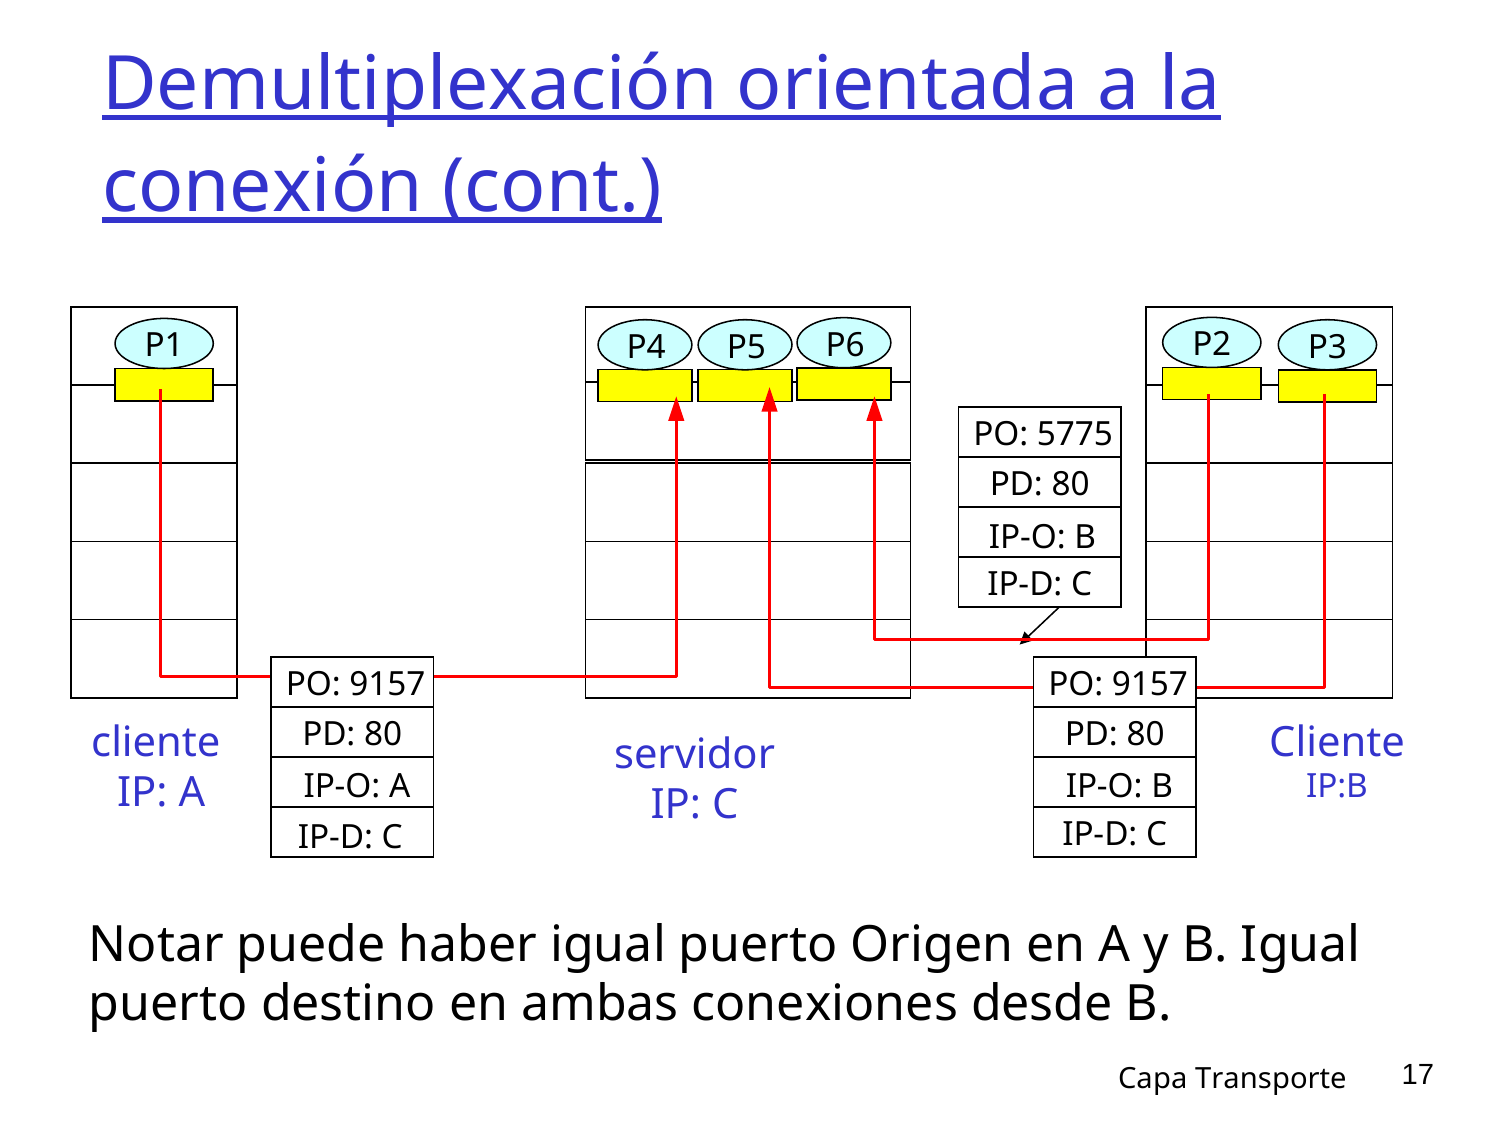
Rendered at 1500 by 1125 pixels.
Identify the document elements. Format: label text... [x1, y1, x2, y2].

text_box [585, 463, 675, 675]
text_box PO: 9157 [271, 657, 434, 706]
text_box PD: 80 [271, 706, 434, 756]
text_box cliente IP: A [76, 706, 236, 823]
text_box [271, 756, 288, 858]
text_box PO: 5775 [958, 406, 1122, 456]
text_box IP-D: C [282, 807, 418, 863]
text_box [876, 463, 911, 638]
text_box PO: 9157 [1033, 657, 1197, 706]
text_box [958, 507, 974, 556]
text_box [1033, 756, 1051, 807]
text_box [1112, 507, 1122, 556]
text_box [771, 463, 911, 686]
text_box [418, 756, 434, 858]
text_box P3 [1278, 319, 1377, 370]
title Demultiplexación orientada a la conexión (cont.)‏ [87, 23, 1363, 239]
text_box IP-D: C [958, 556, 1122, 607]
text_box P1 [115, 318, 214, 369]
text_box PD: 80 [1033, 706, 1197, 756]
text_box P6 [797, 317, 891, 368]
text_box P2 [1162, 317, 1261, 368]
text_box Cliente IP:B [1254, 707, 1420, 813]
text_box [585, 306, 911, 461]
text_box Notar puede haber igual puerto Origen en A y B. Igual puerto destino en ambas conexiones desde B. [74, 907, 1457, 1075]
text_box P5 [698, 319, 792, 370]
text_box [1146, 306, 1393, 698]
text_box P4 [598, 319, 692, 370]
text_box IP-O: A [288, 756, 426, 813]
text_box PD: 80 [958, 456, 1122, 507]
text_box [1189, 756, 1197, 807]
text_box IP-D: C [1033, 807, 1197, 858]
text_box servidor IP: C [599, 718, 791, 835]
text_box IP-O: B [974, 507, 1112, 563]
text_box IP-O: B [1051, 756, 1189, 813]
text_box [585, 463, 911, 698]
text_box [71, 306, 237, 698]
